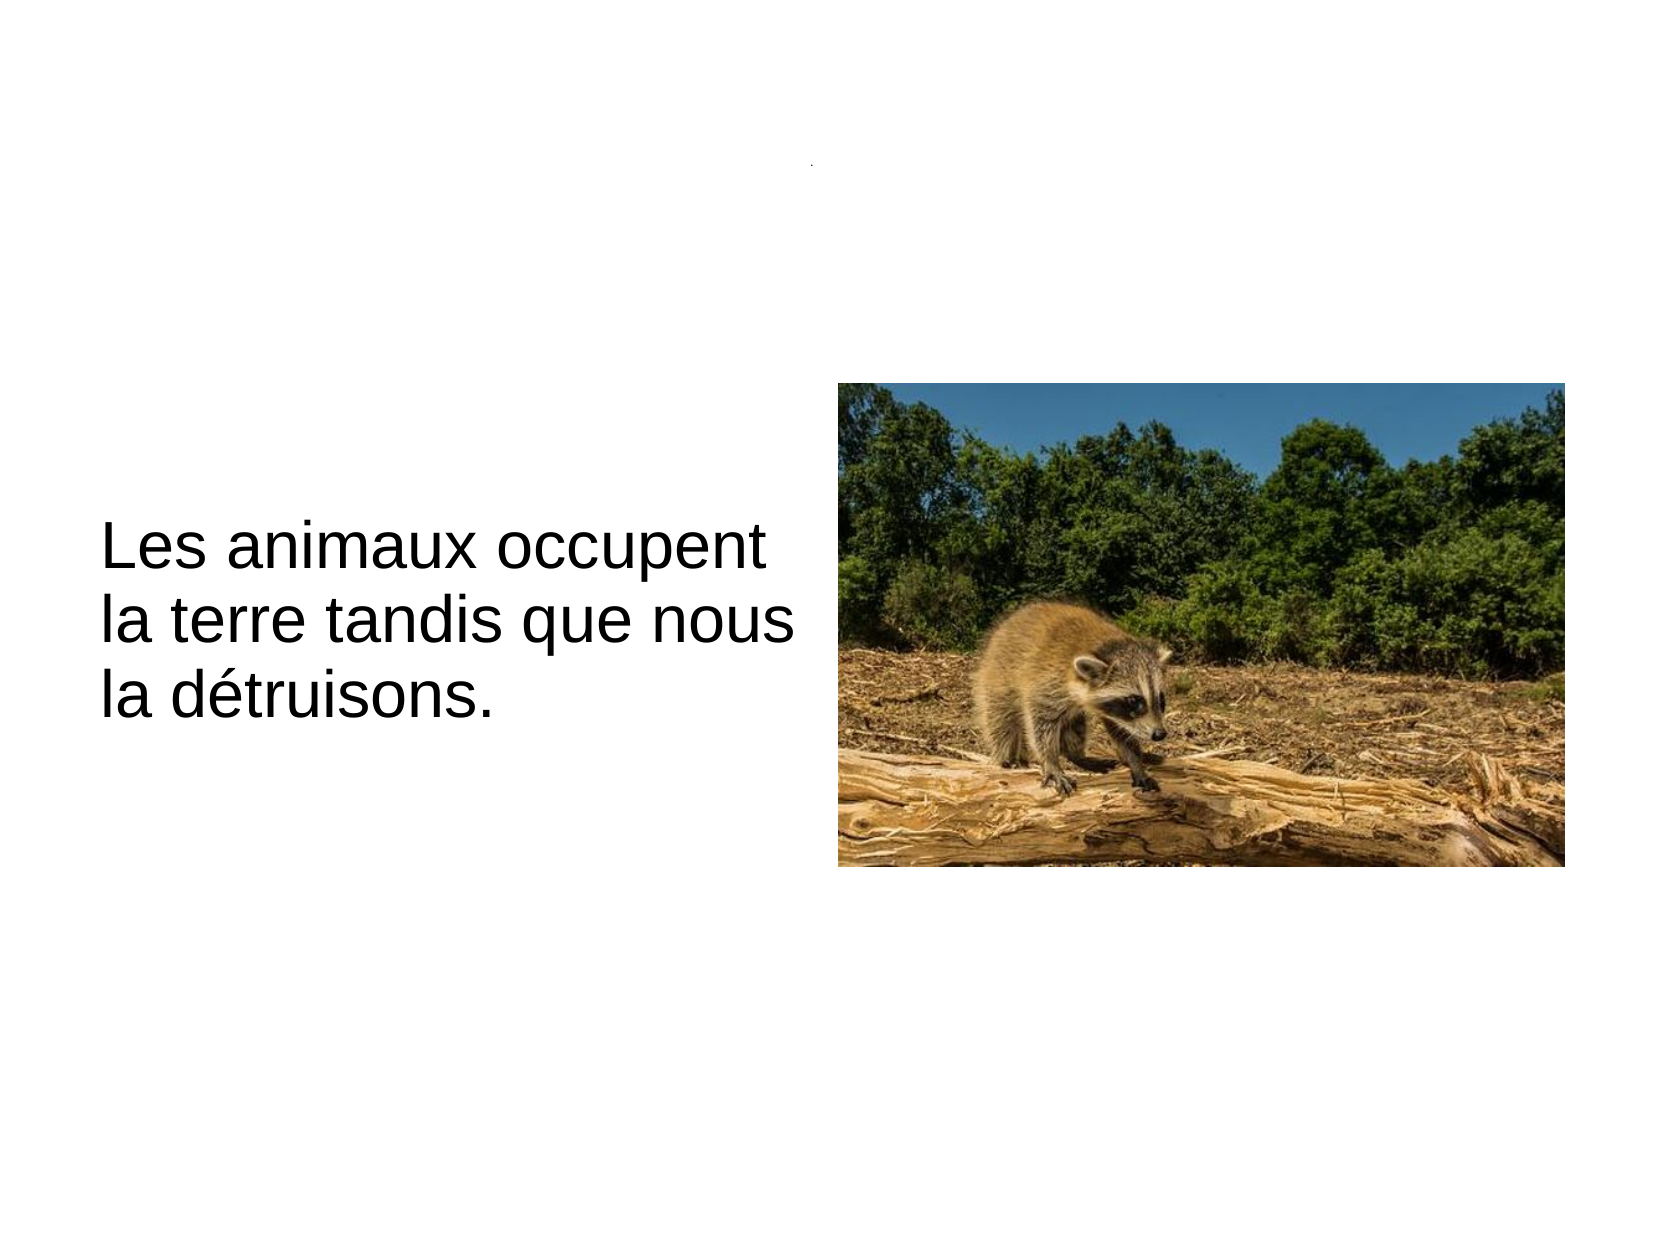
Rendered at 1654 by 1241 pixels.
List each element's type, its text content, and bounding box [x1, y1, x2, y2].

picture [838, 383, 1565, 868]
list Les animaux occupent la terre tandis que nous la détruisons. [100, 147, 827, 1109]
